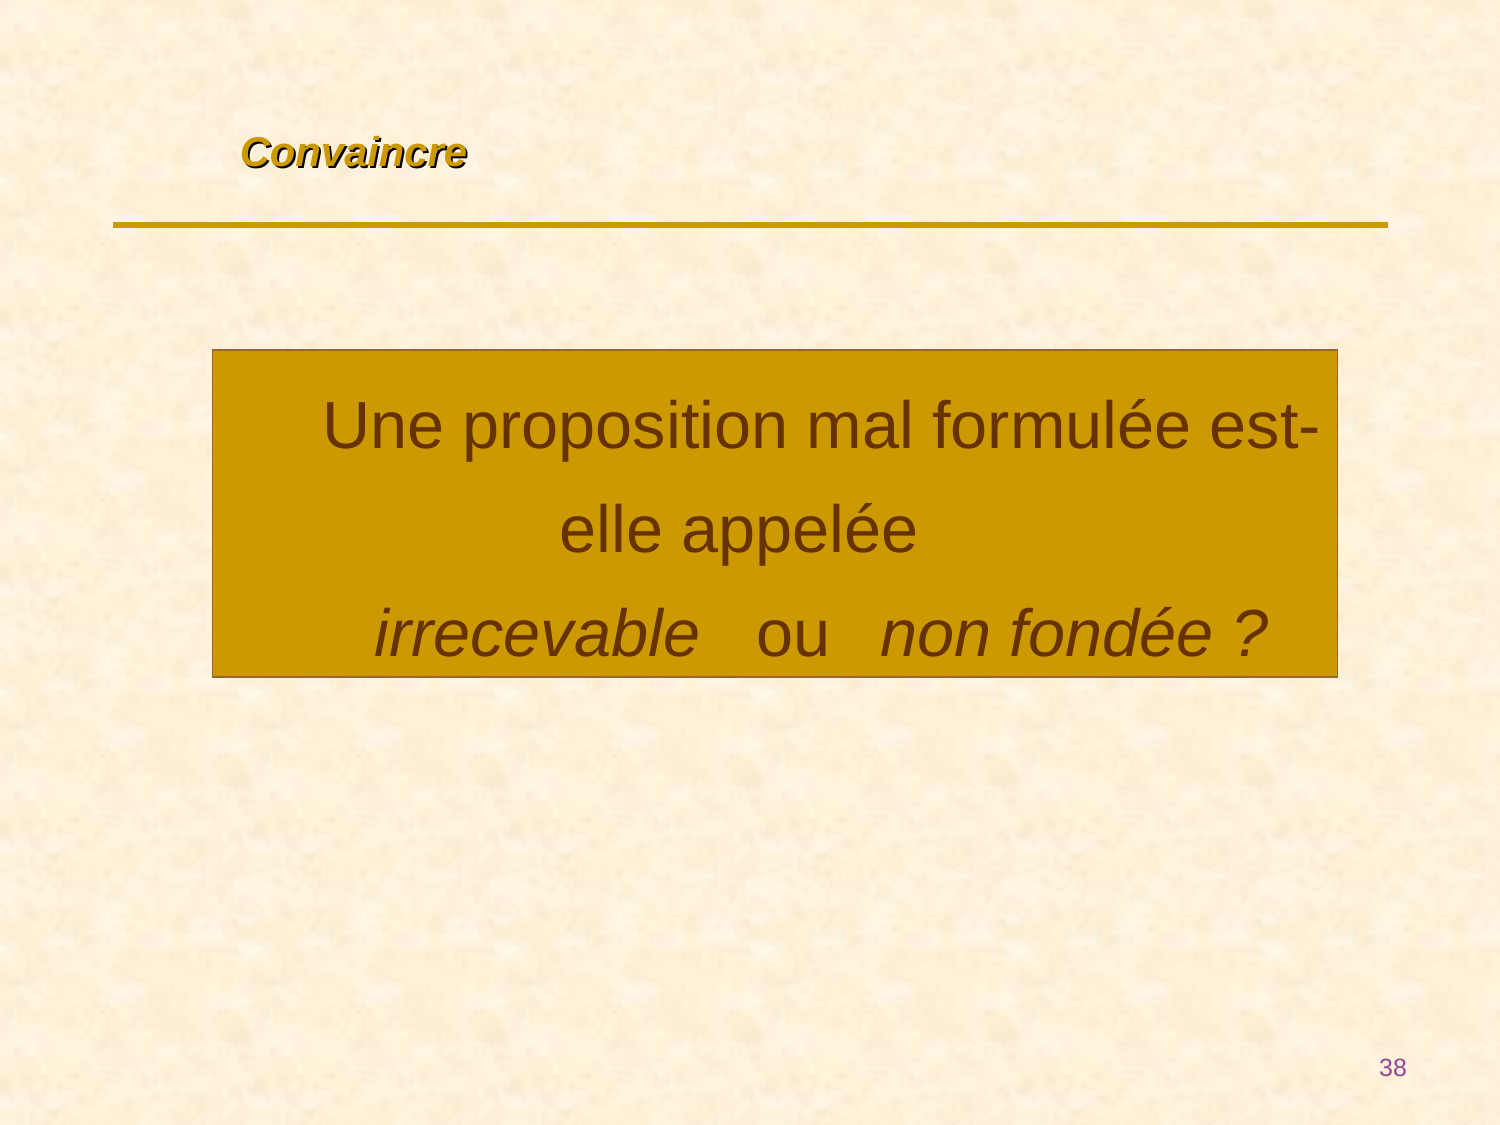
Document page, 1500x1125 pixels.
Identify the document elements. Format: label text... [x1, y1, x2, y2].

text_box Convaincre [225, 116, 483, 183]
picture [0, 0, 1500, 1125]
text_box Une proposition mal formulée est-elle appelée irrecevable ou non fondée ? [212, 349, 1338, 678]
